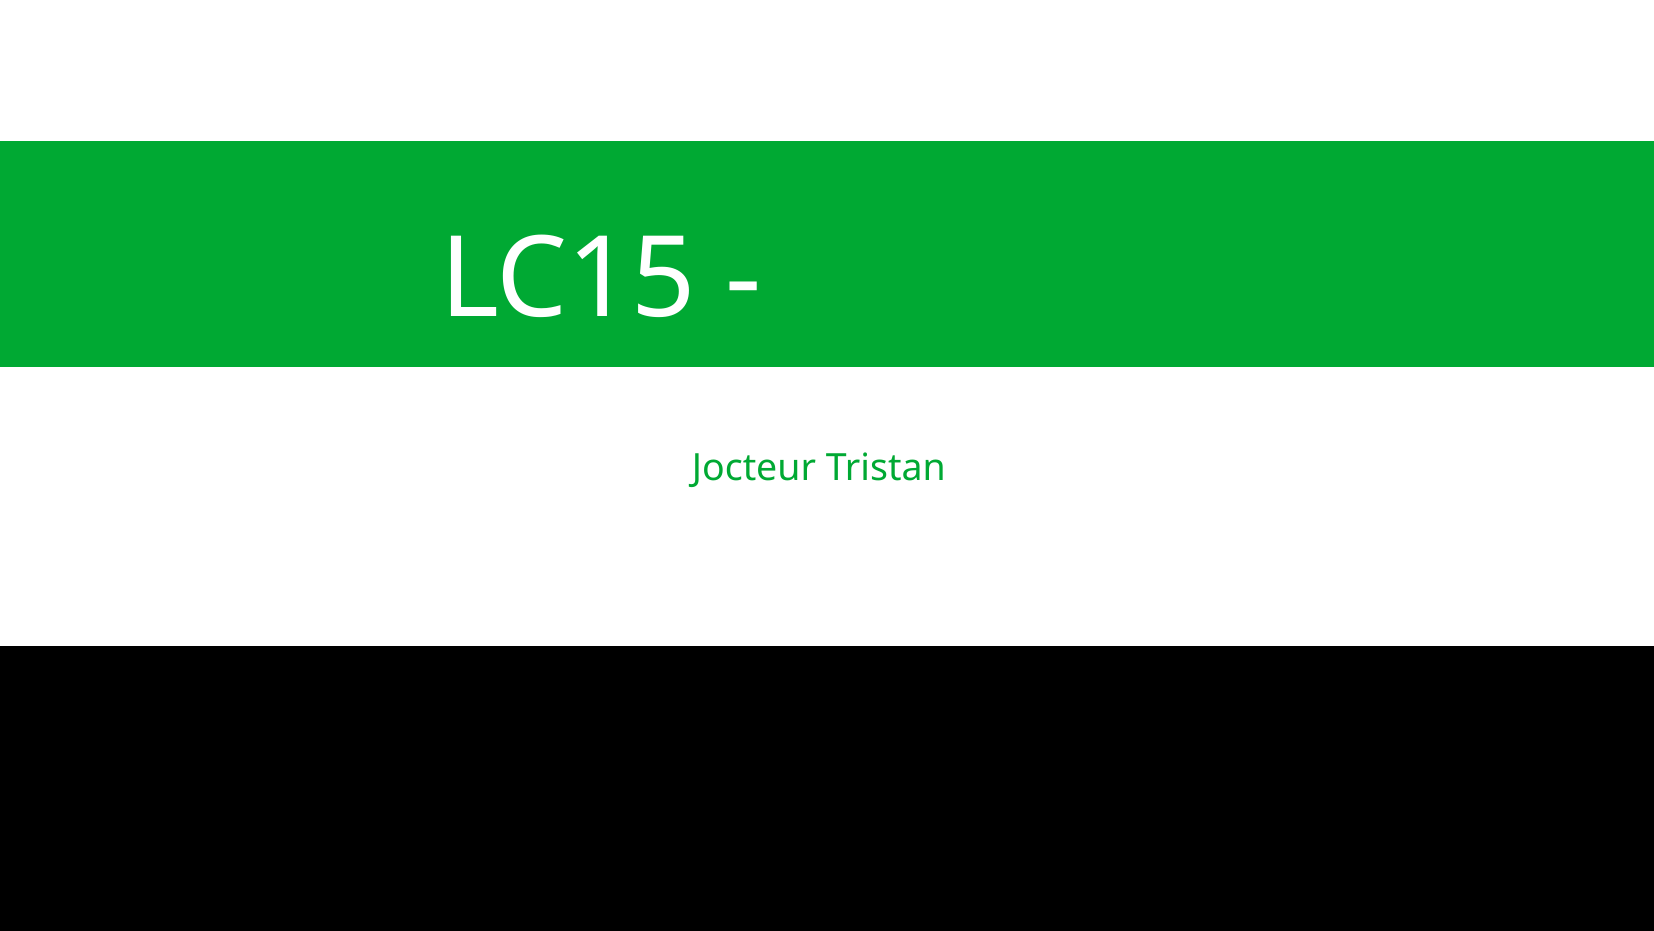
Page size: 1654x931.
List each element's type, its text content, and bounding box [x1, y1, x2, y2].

text_box [0, 141, 1654, 367]
text_box Jocteur Tristan [677, 432, 945, 497]
text_box [0, 646, 1654, 931]
text_box LC15 - Solvants [425, 188, 1217, 349]
